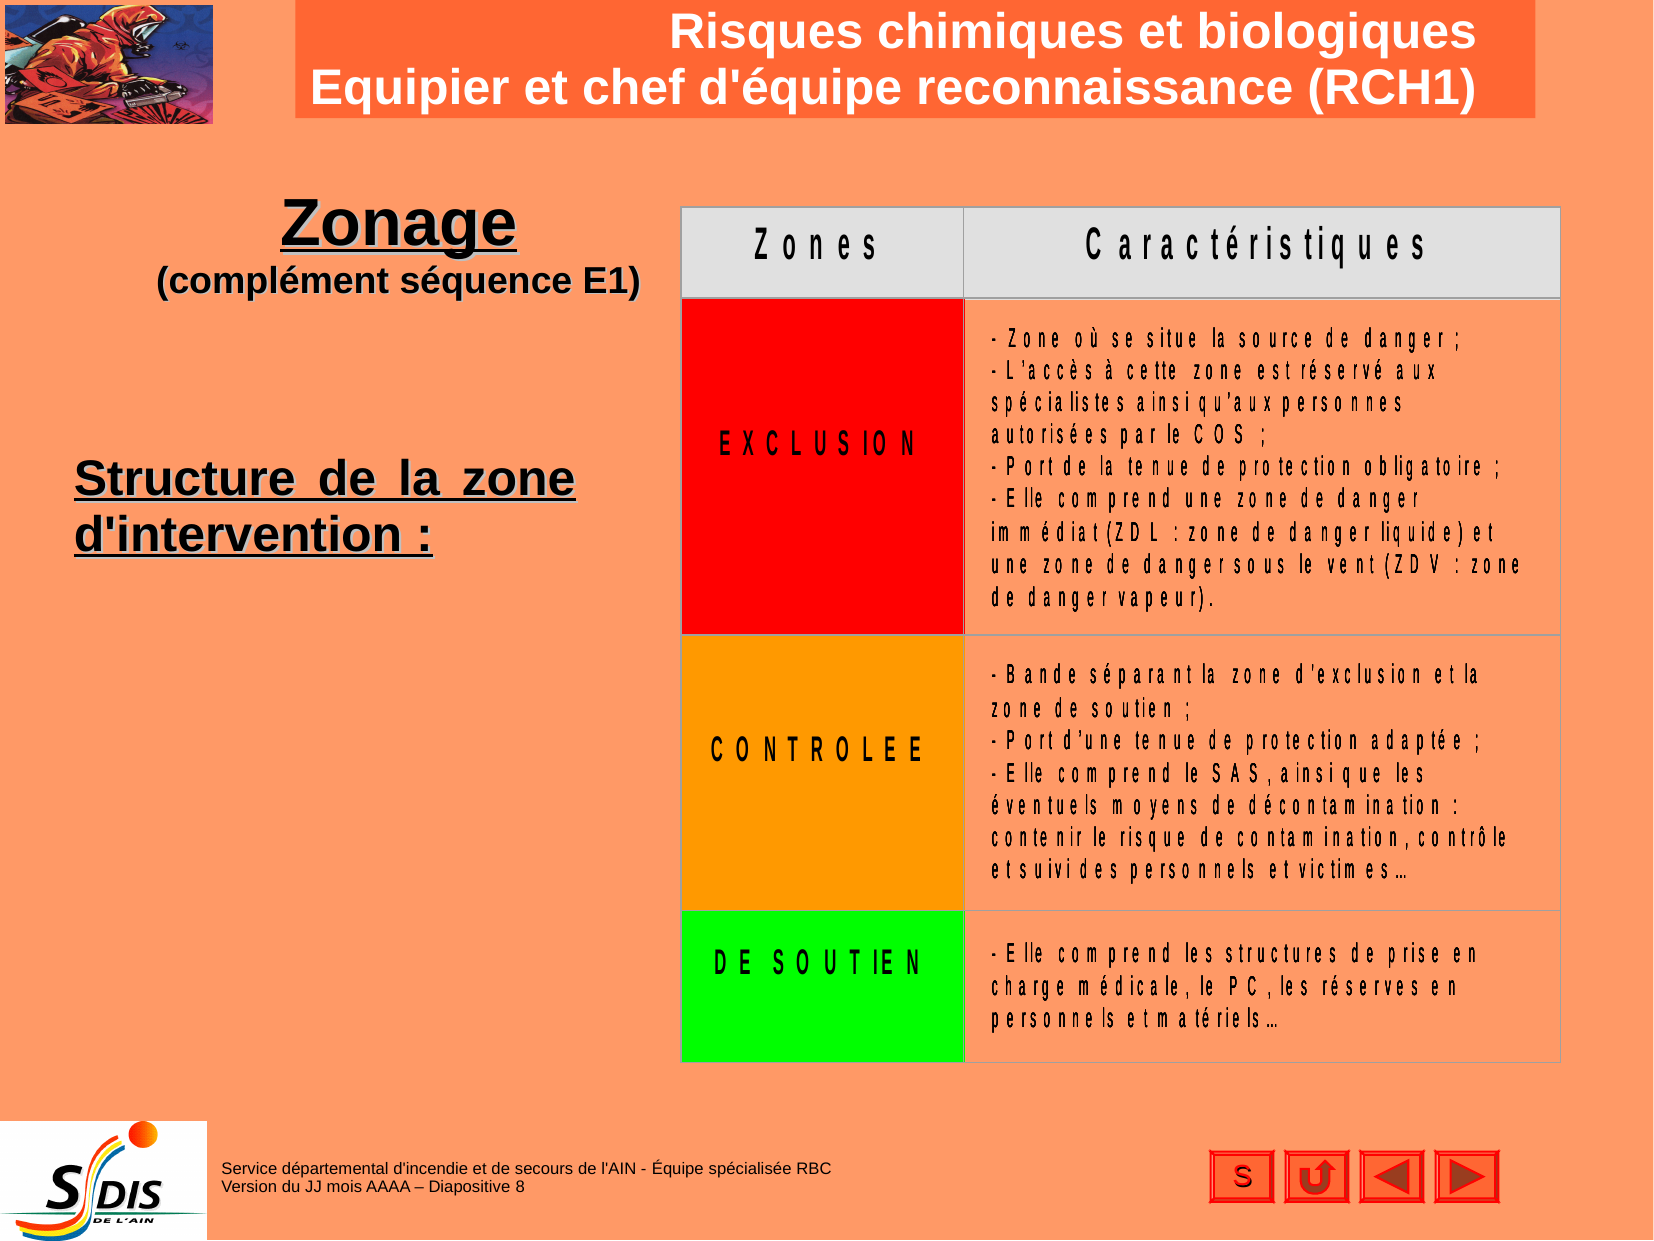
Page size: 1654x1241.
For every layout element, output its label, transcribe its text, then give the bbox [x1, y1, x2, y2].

text_box S [1217, 1151, 1267, 1200]
text_box Structure de la zone d'intervention : [59, 442, 591, 768]
text_box [1437, 1151, 1499, 1202]
text_box [1212, 1151, 1274, 1202]
picture [679, 205, 1561, 1063]
text_box Zonage (complément séquence E1) [118, 177, 680, 311]
picture [0, 1121, 207, 1241]
text_box [1287, 1151, 1349, 1202]
picture [5, 5, 213, 124]
text_box [1362, 1151, 1424, 1202]
